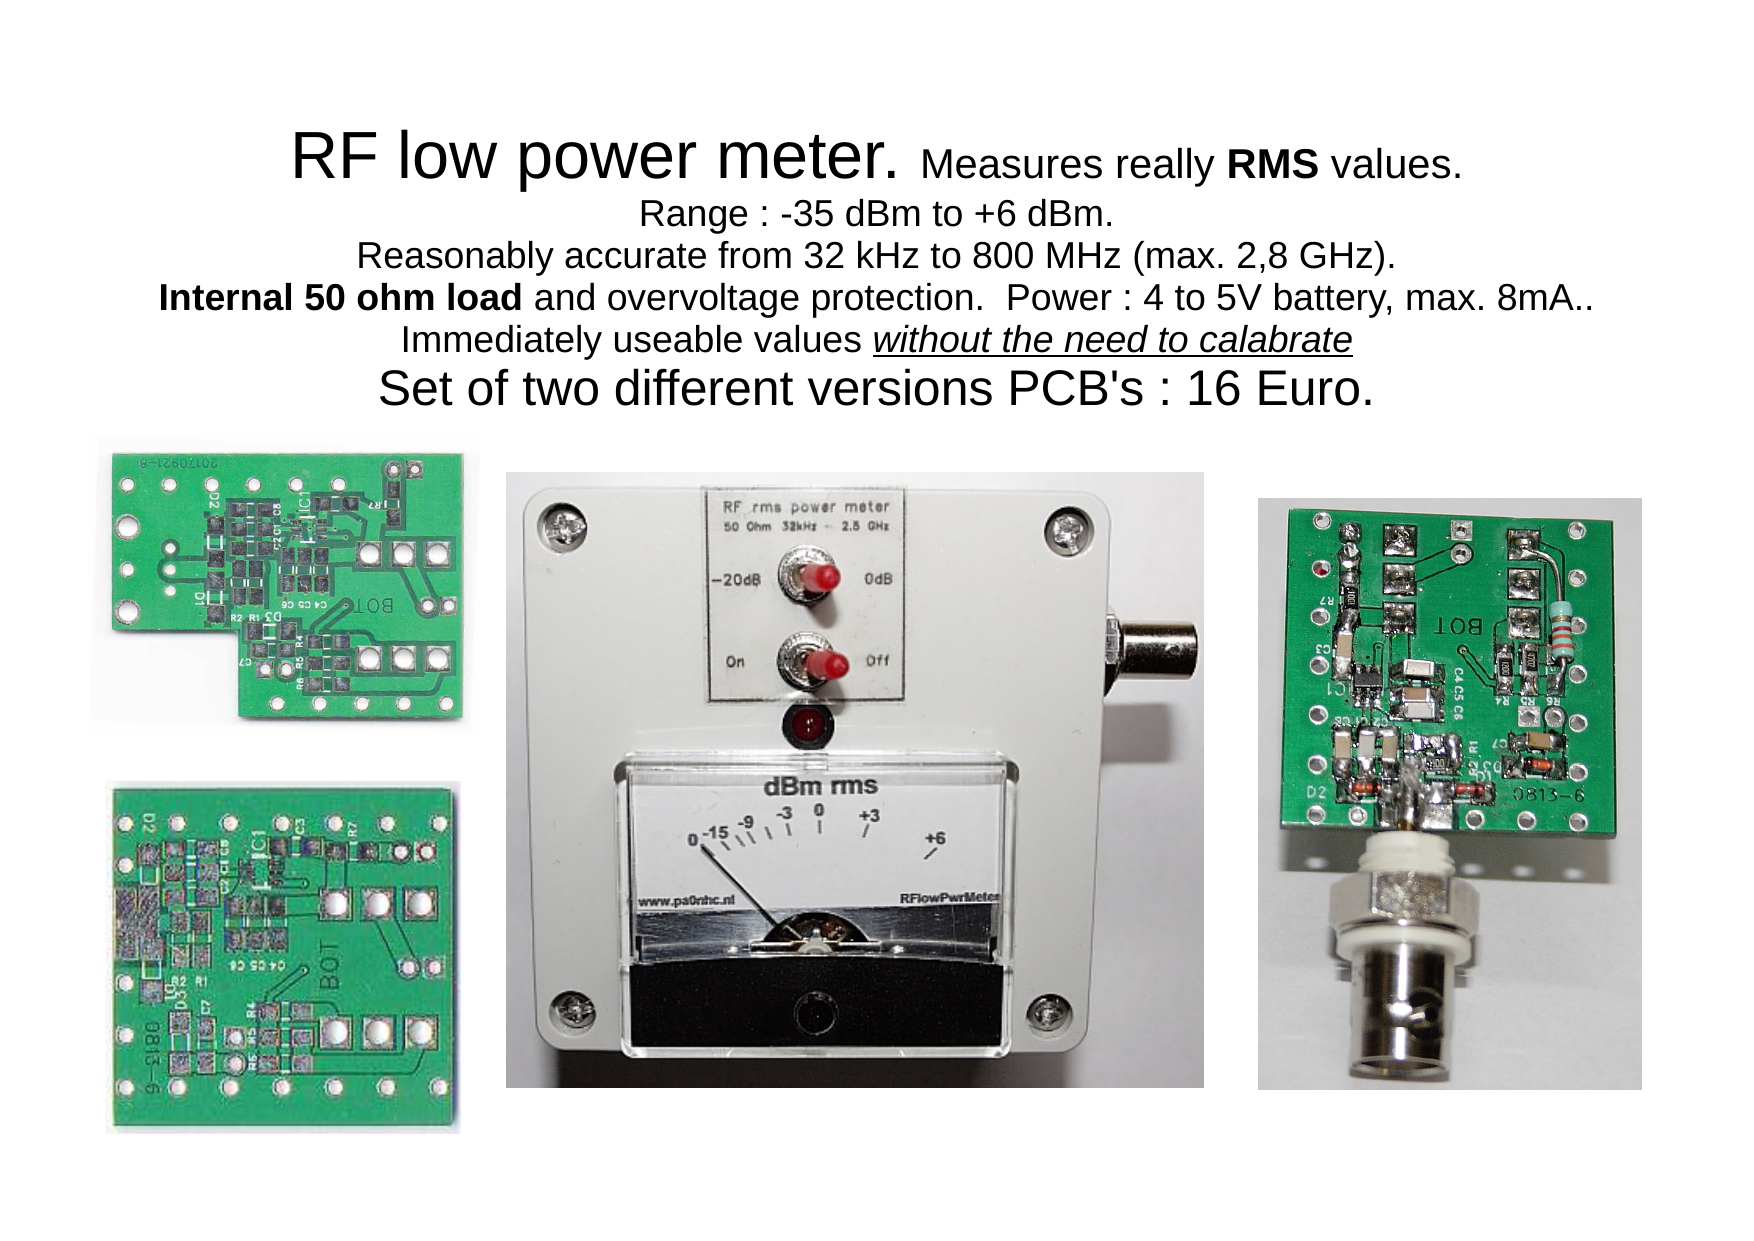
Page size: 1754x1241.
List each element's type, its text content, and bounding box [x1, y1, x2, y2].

picture [105, 780, 461, 1134]
picture [1258, 498, 1642, 1090]
picture [88, 437, 480, 733]
title RF low power meter. Measures really RMS values. Range : -35 dBm to +6 dBm. Reasonably accurate from 32 kHz to 800 MHz (max. 2,8 GHz). Internal 50 ohm load and overvoltage protection. Power : 4 to 5V battery, max. 8mA.. Immediately useable values without the need to calabrate Set of two different versions PCB's : 16 Euro. [140, 93, 1614, 441]
picture [506, 472, 1204, 1088]
